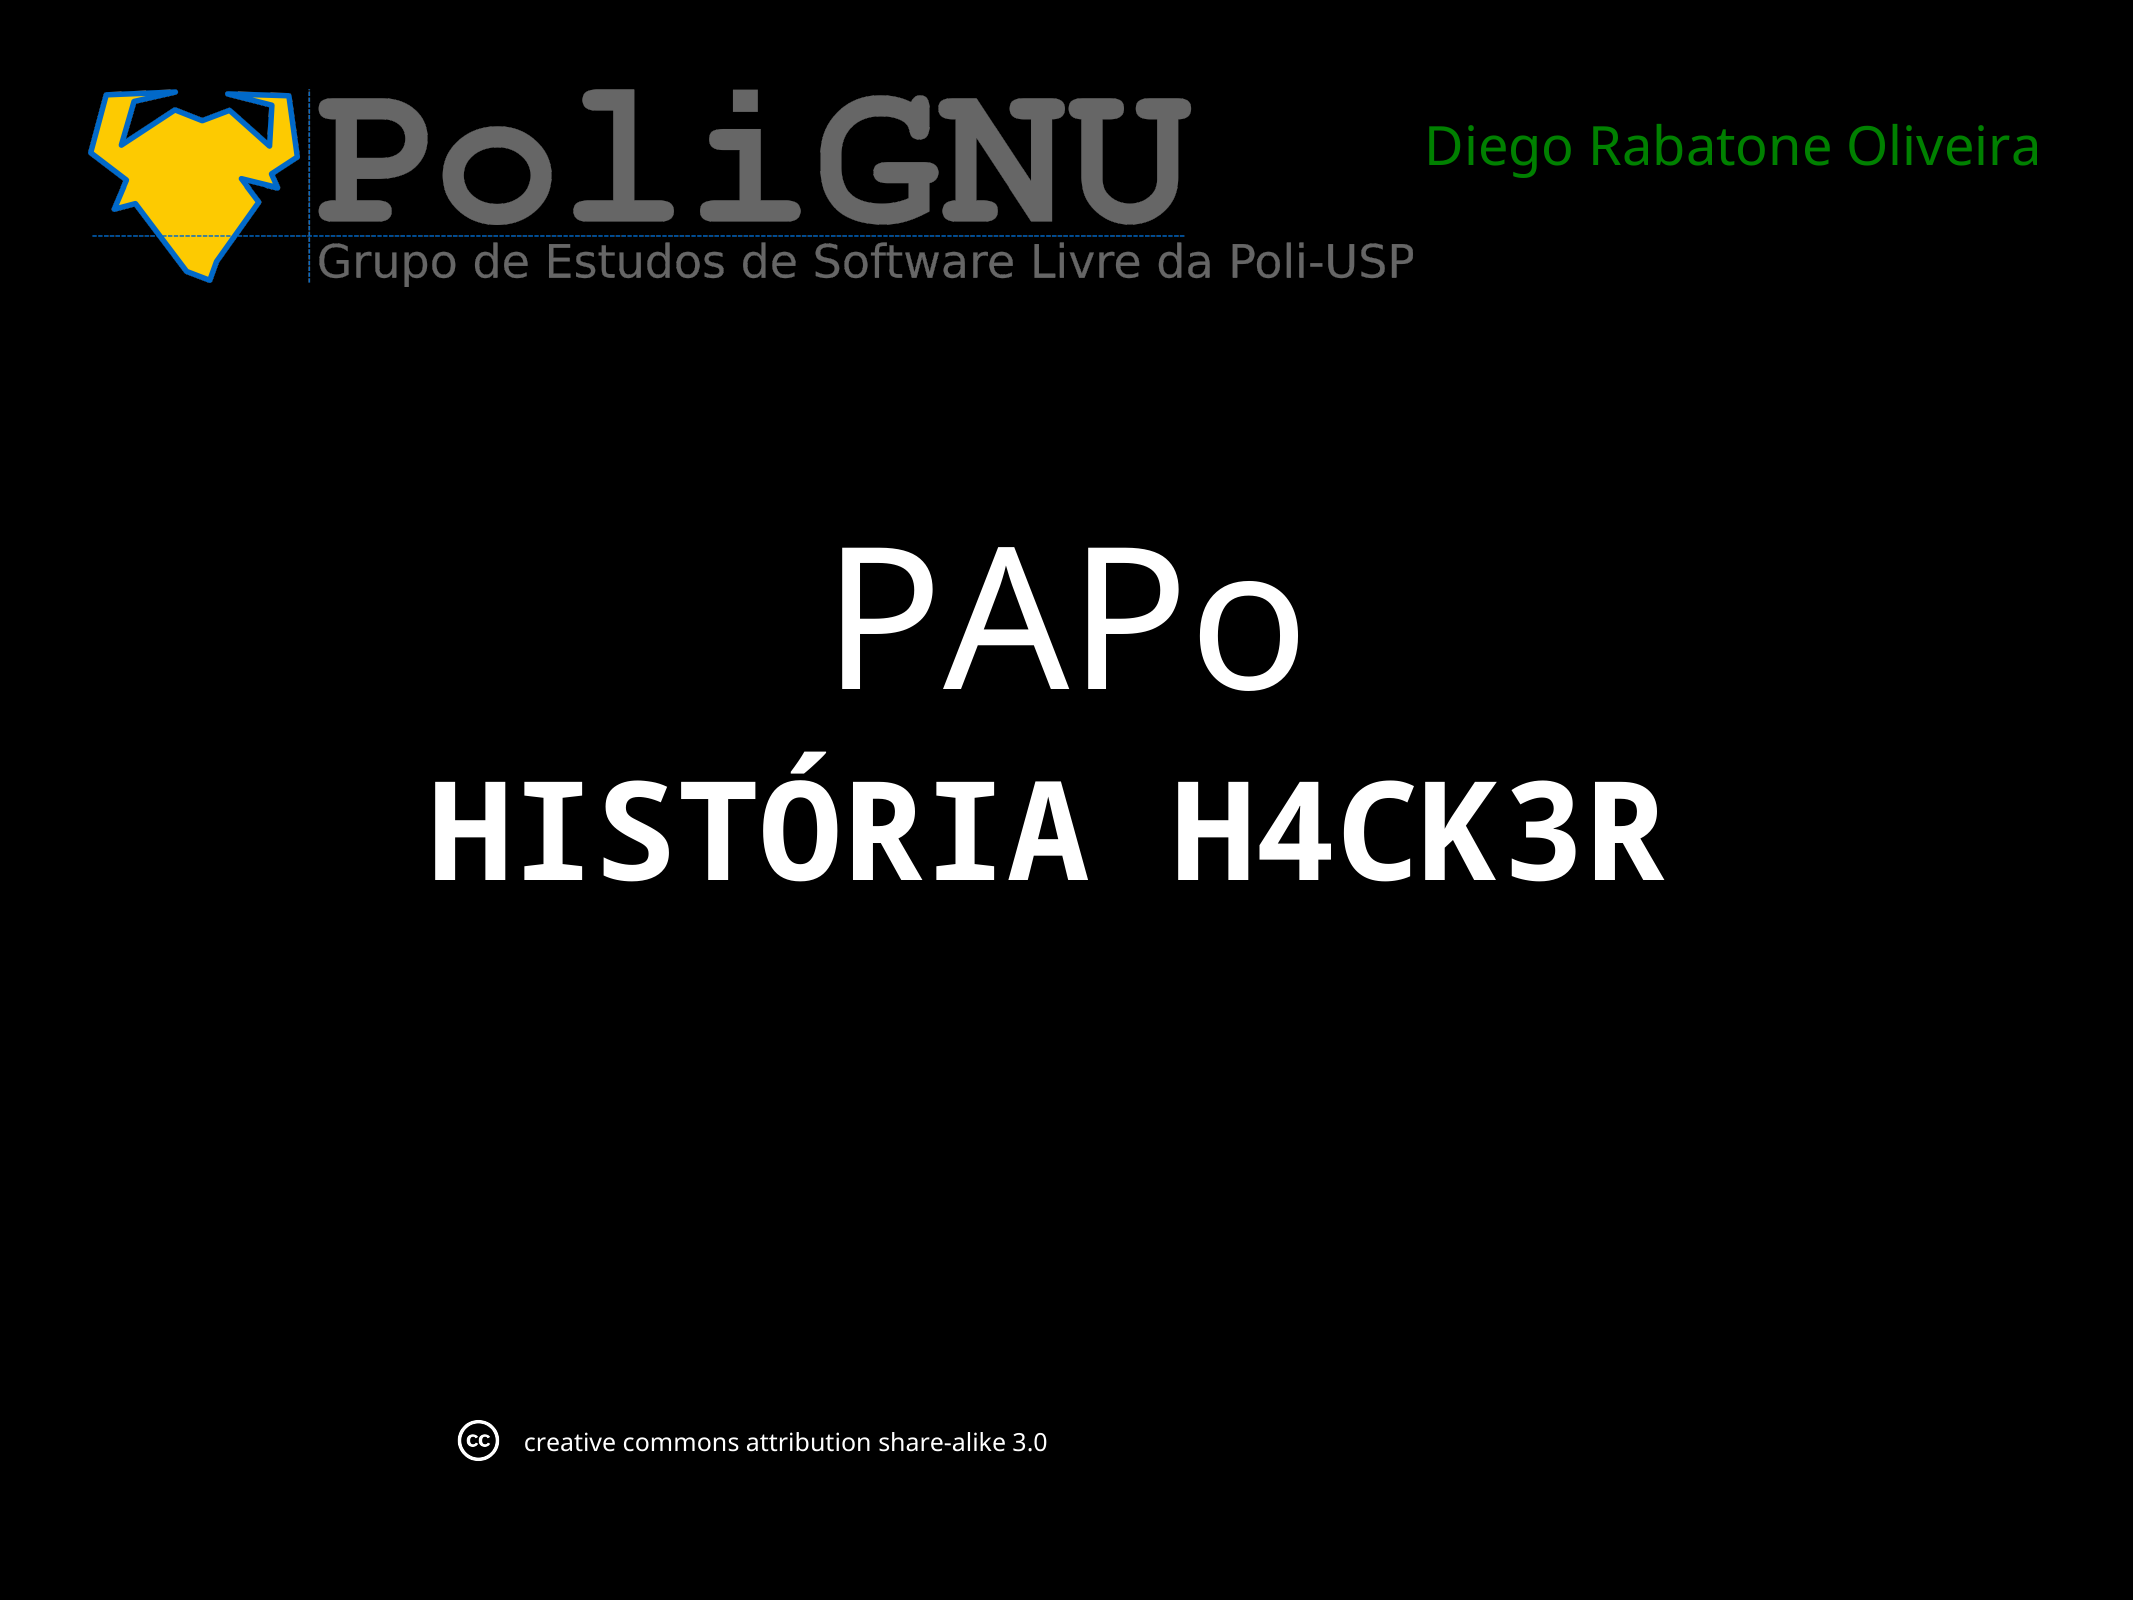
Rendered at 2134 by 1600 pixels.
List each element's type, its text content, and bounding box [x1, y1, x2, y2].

picture [437, 1410, 520, 1467]
title Diego Rabatone Oliveira [123, 78, 2043, 207]
text_box creative commons attribution share-alike 3.0 [515, 1426, 1523, 1502]
picture [88, 88, 1413, 287]
text_box PAPo [809, 484, 1305, 737]
subtitle HISTÓRIA H4CK3R [89, 324, 2008, 1318]
